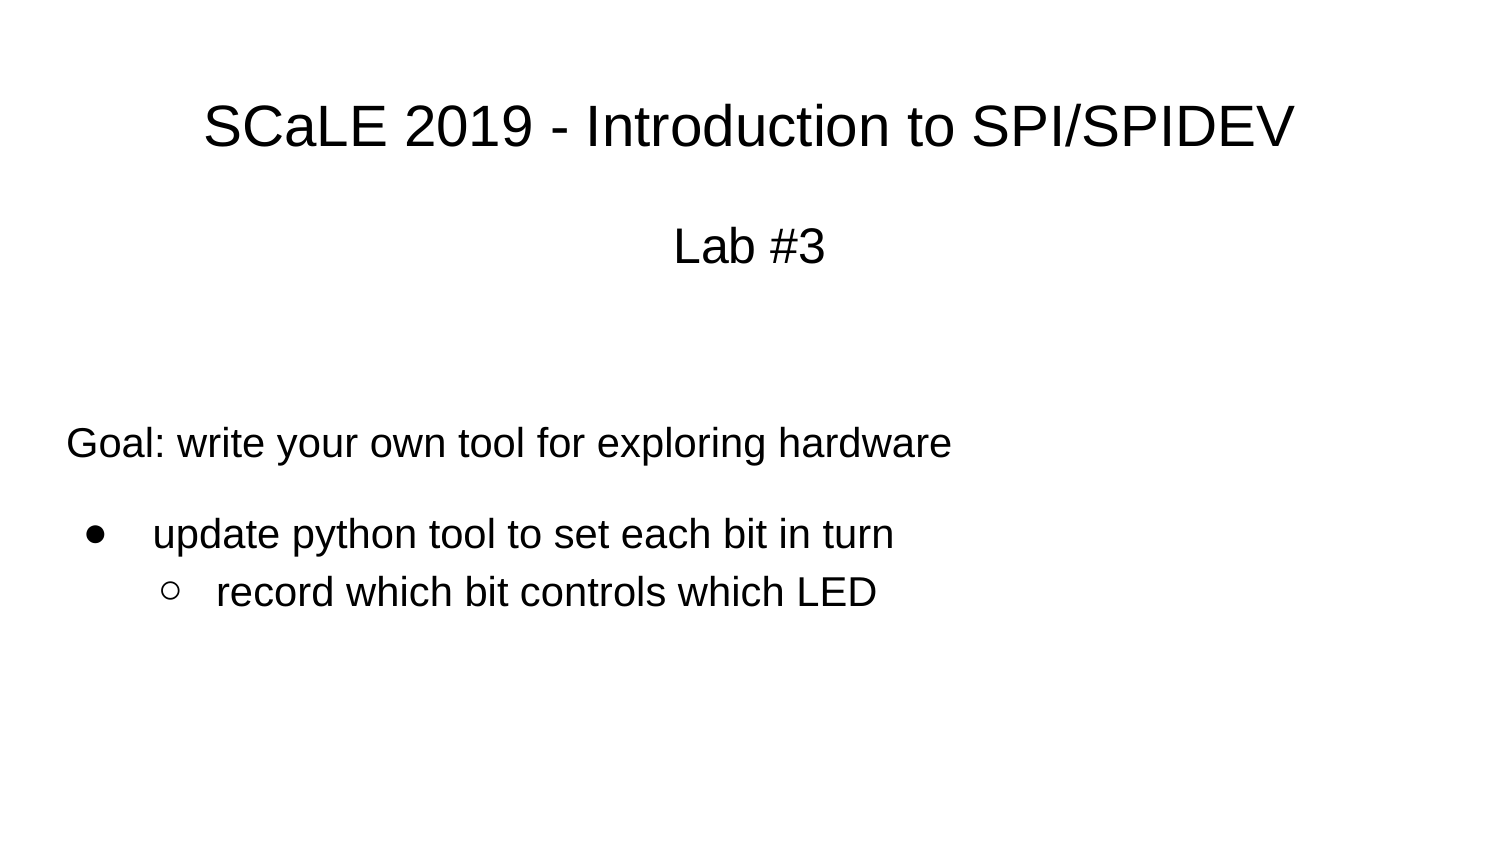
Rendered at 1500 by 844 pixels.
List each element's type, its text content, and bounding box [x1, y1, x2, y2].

title SCaLE 2019 - Introduction to SPI/SPIDEV [51, 72, 1449, 167]
list Lab #3 Goal: write your own tool for exploring hardware update python tool to set each bit in turn record which bit controls which LED [51, 189, 1449, 750]
